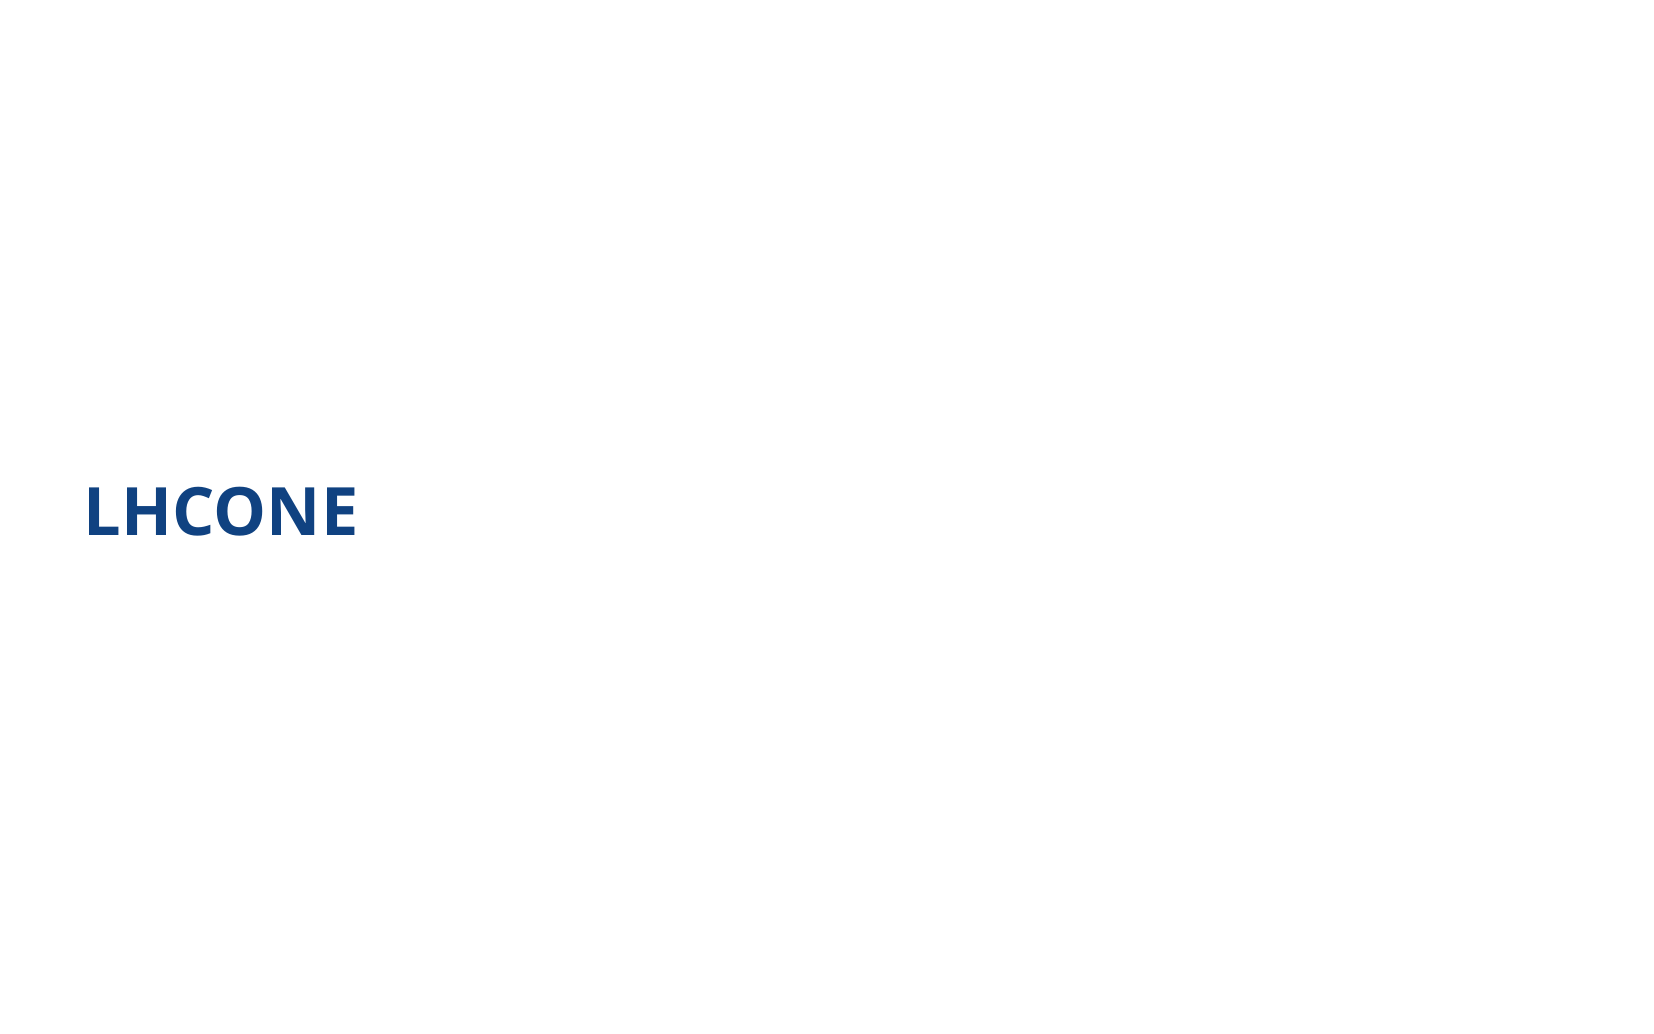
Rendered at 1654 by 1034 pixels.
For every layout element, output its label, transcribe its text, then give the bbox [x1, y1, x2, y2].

title LHCONE [83, 434, 1552, 585]
